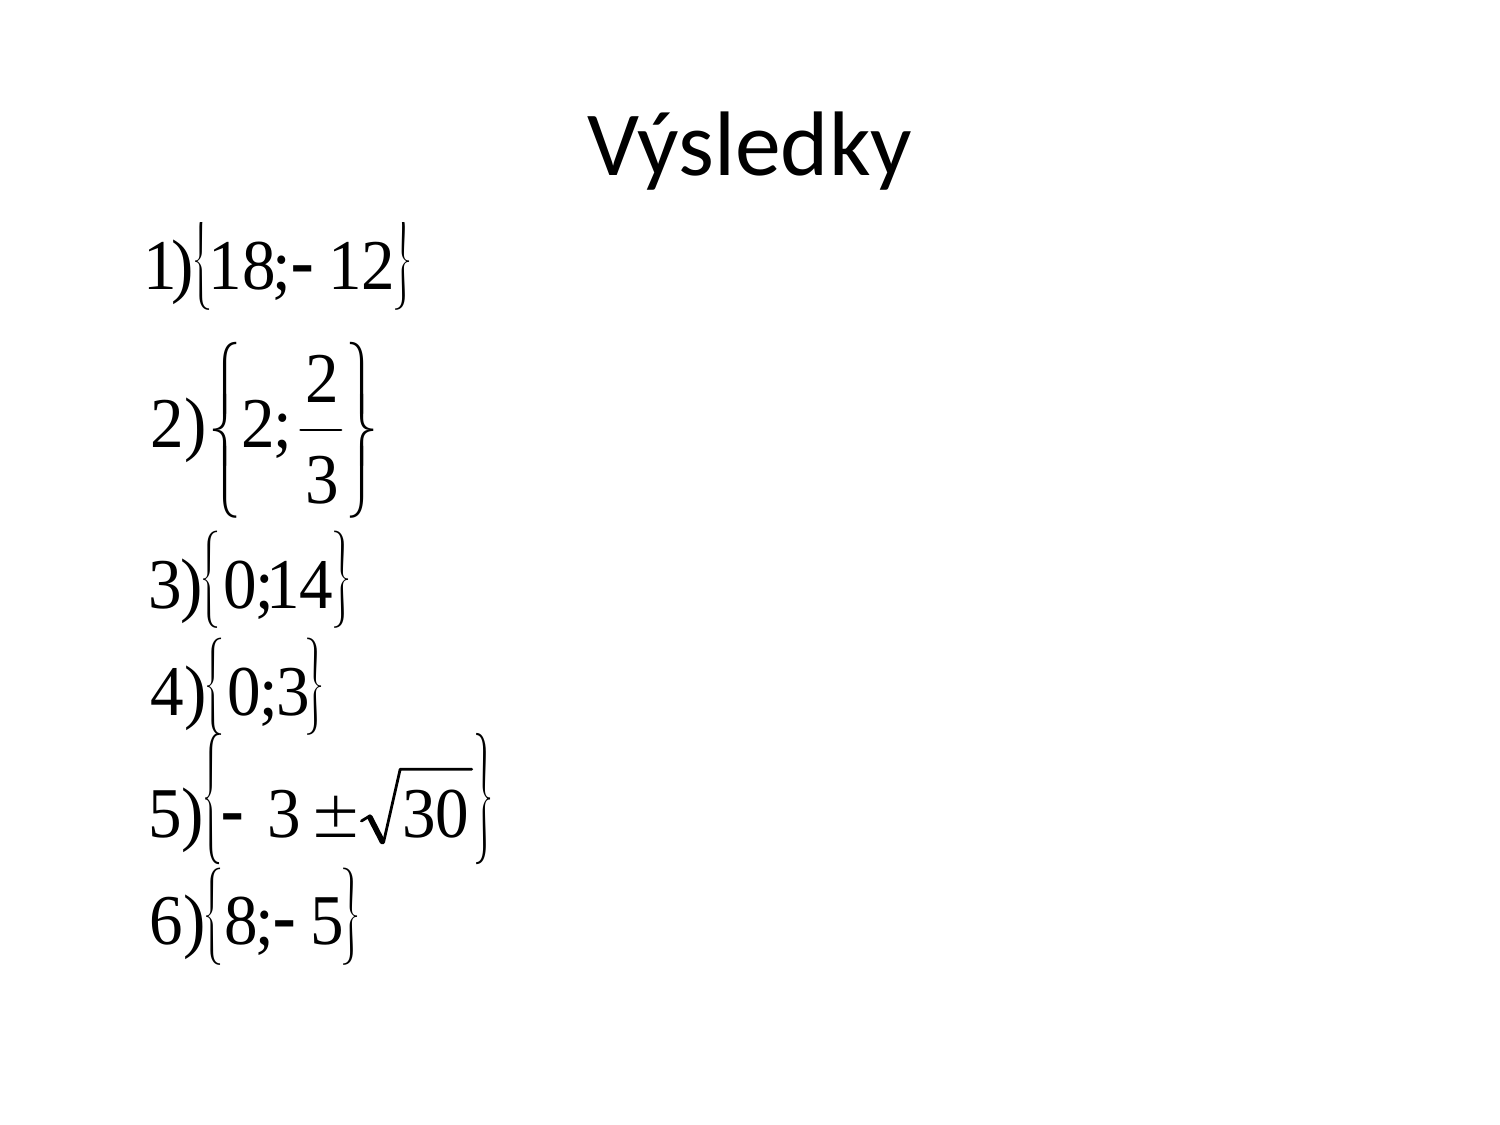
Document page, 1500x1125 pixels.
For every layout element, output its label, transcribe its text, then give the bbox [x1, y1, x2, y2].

title Výsledky [75, 45, 1426, 233]
text_box [140, 222, 504, 973]
